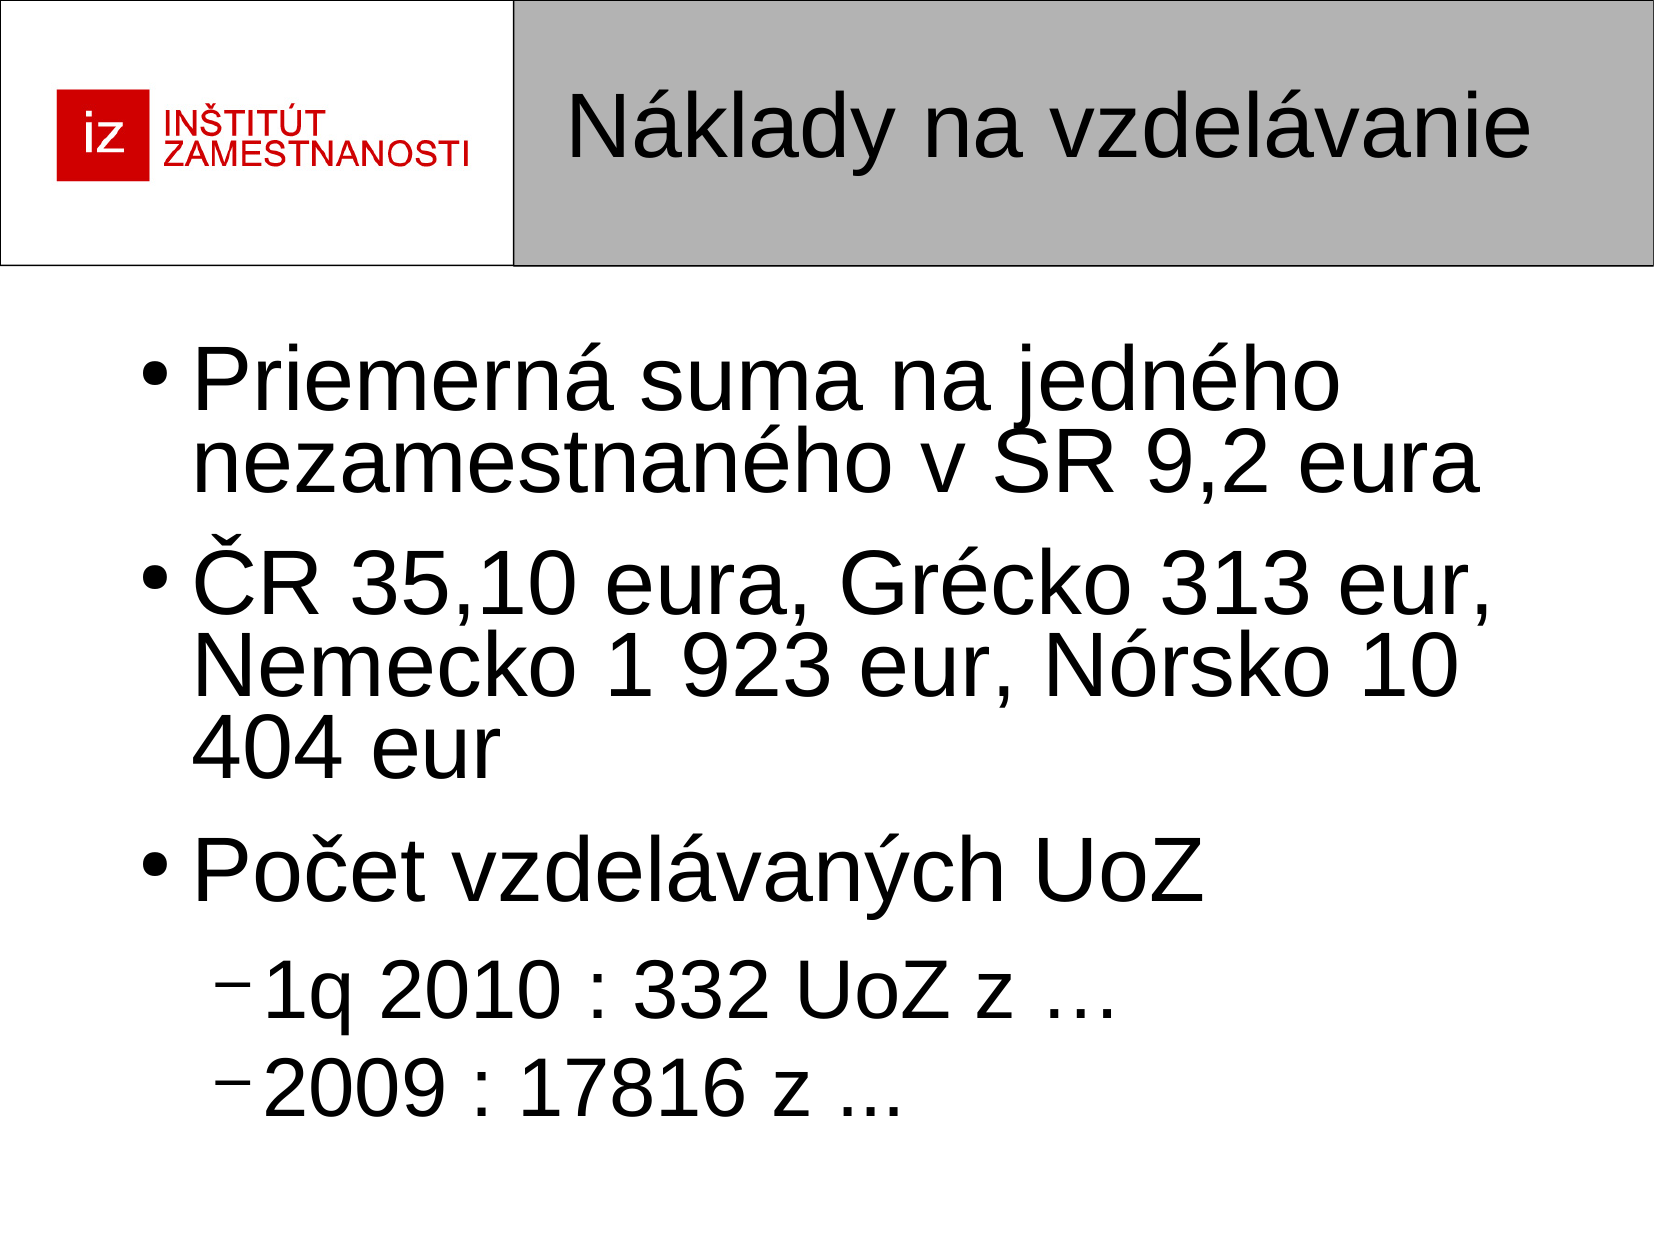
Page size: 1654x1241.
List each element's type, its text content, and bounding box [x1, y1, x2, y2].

title Náklady na vzdelávanie [561, 37, 1565, 229]
list Priemerná suma na jedného nezamestnaného v SR 9,2 eura ČR 35,10 eura, Grécko 313 eur, Nemecko 1 923 eur, Nórsko 10 404 eur Počet vzdelávaných UoZ 1q 2010 : 332 UoZ z … 2009 : 17816 z ... [121, 344, 1533, 1152]
picture [5, 8, 512, 257]
